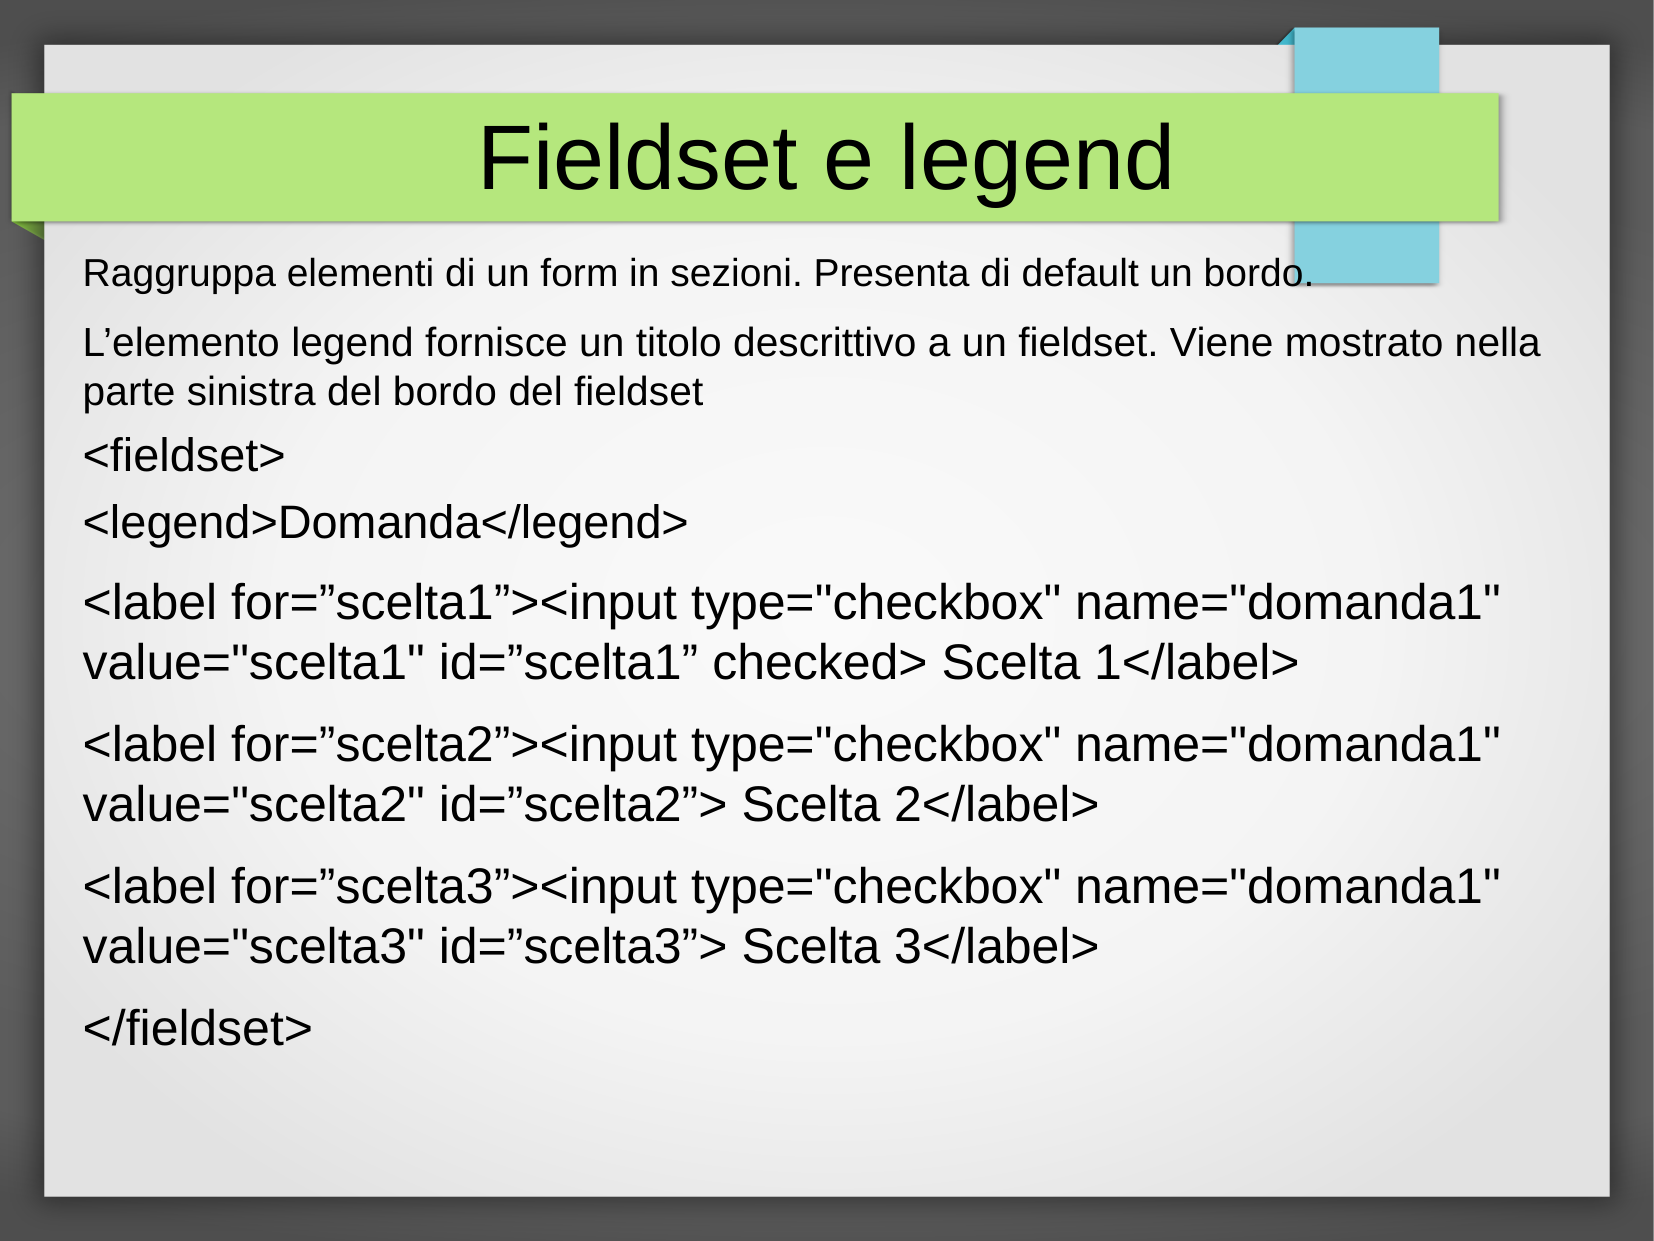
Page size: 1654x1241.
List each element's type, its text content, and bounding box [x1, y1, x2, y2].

title Fieldset e legend [82, 49, 1571, 256]
picture [0, 0, 1654, 1241]
list Raggruppa elementi di un form in sezioni. Presenta di default un bordo. L’elemento legend fornisce un titolo descrittivo a un fieldset. Viene mostrato nella parte sinistra del bordo del fieldset <fieldset> <legend>Domanda</legend> <label for=”scelta1”><input type="checkbox" name="domanda1" value="scelta1" id=”scelta1” checked> Scelta 1</label> <label for=”scelta2”><input type="checkbox" name="domanda1" value="scelta2" id=”scelta2”> Scelta 2</label> <label for=”scelta3”><input type="checkbox" name="domanda1" value="scelta3" id=”scelta3”> Scelta 3</label> </fieldset> [82, 256, 1571, 1170]
